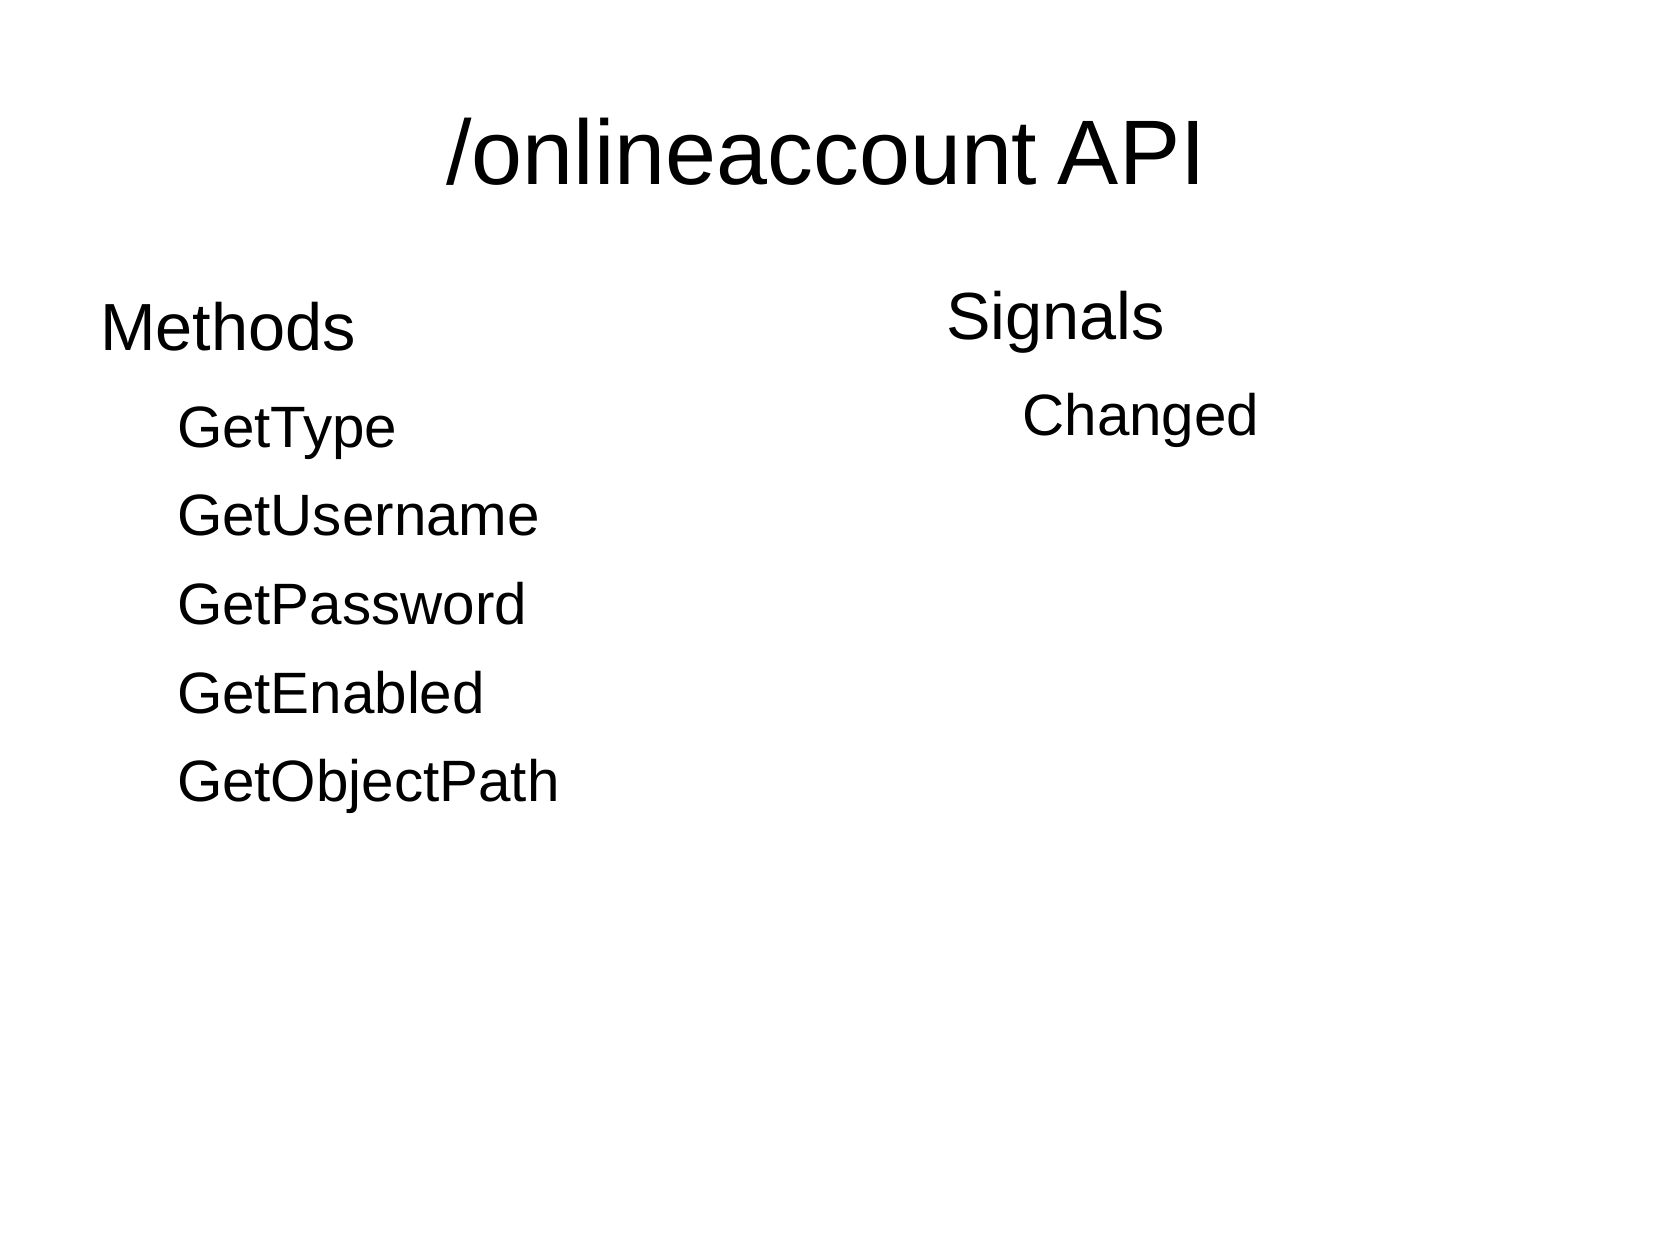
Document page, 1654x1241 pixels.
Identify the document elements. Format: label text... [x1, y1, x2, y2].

list Methods GetType GetUsername GetPassword GetEnabled GetObjectPath [82, 290, 928, 826]
list Signals Changed [928, 278, 1654, 1083]
title /onlineaccount API [82, 49, 1571, 257]
